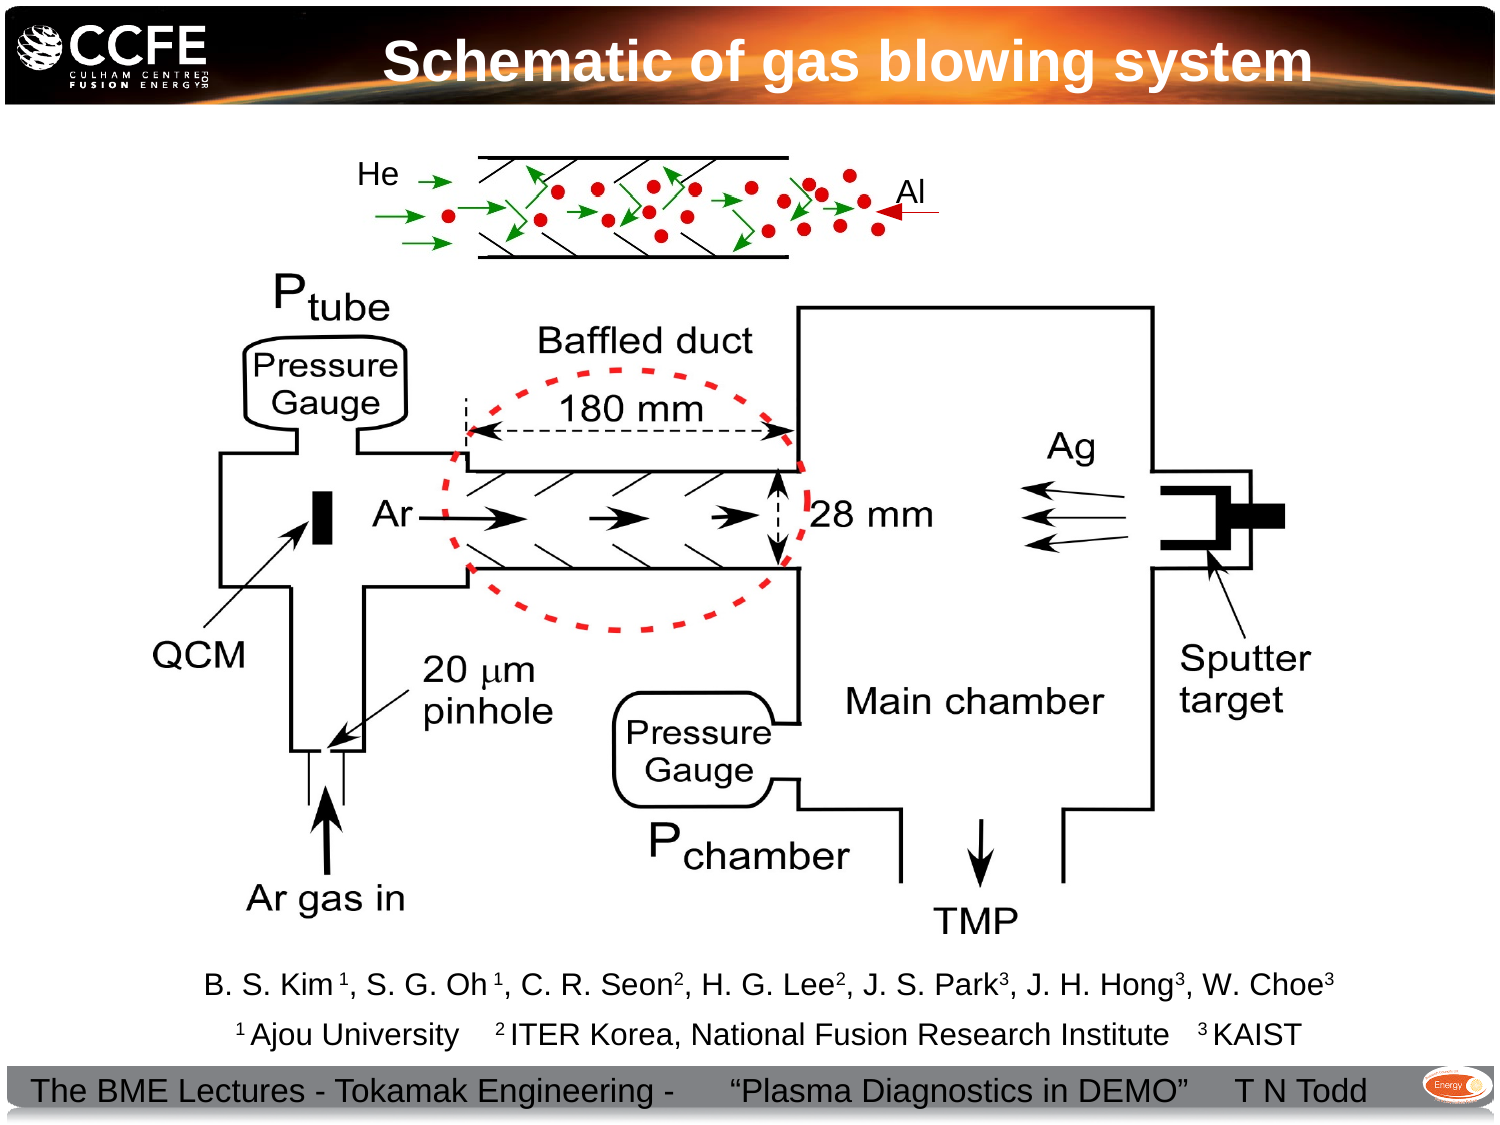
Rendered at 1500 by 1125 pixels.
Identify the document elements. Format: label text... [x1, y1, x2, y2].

picture [153, 143, 1312, 934]
text_box He [342, 144, 419, 205]
picture [7, 1066, 1494, 1125]
picture [5, 6, 1495, 105]
text_box B. S. Kim 1, S. G. Oh 1, C. R. Seon2, H. G. Lee2, J. S. Park3, J. H. Hong3, W. Choe3 1 Ajou University 2 ITER Korea, National Fusion Research Institute 3 KAIST [188, 956, 1351, 1059]
text_box Al [889, 162, 945, 223]
title Schematic of gas blowing system [354, 15, 1331, 113]
